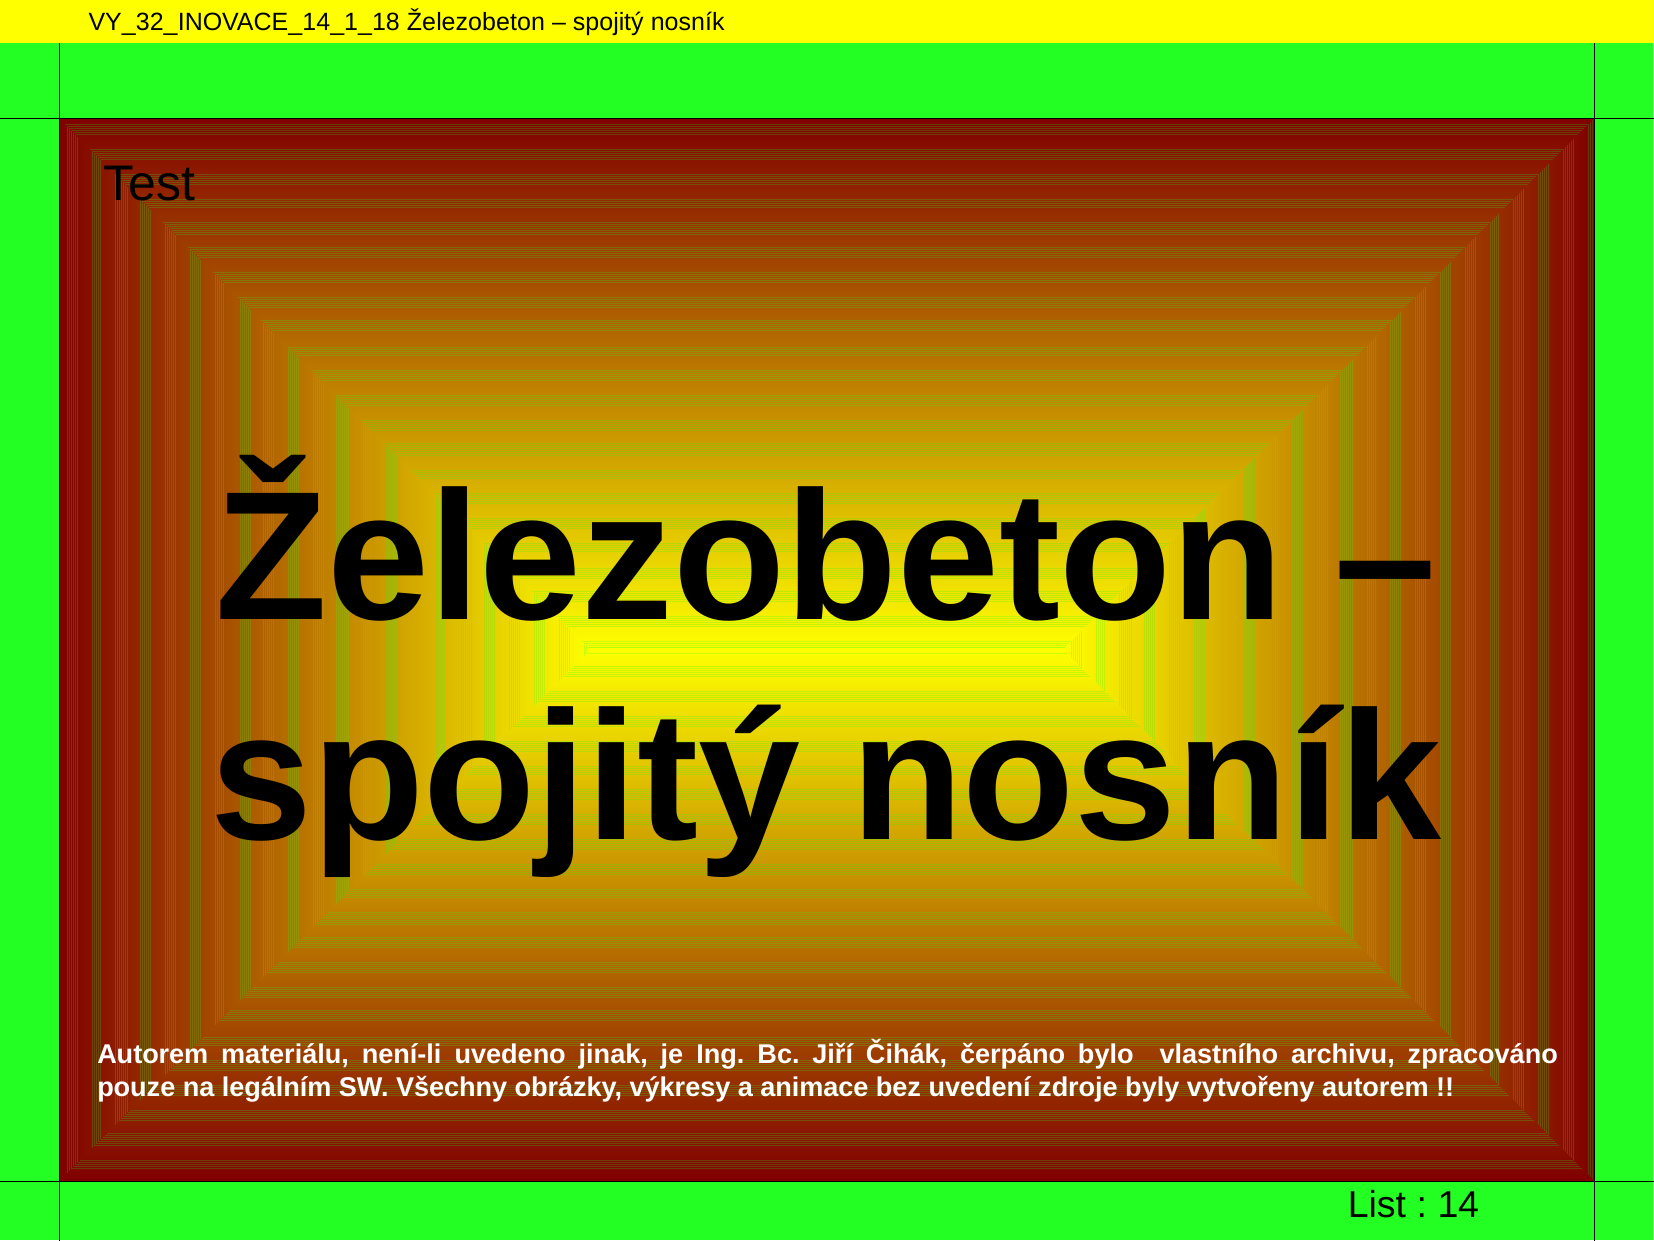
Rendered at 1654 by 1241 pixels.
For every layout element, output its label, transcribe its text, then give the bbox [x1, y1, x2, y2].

text_box List : <číslo> [1357, 1176, 1599, 1241]
text_box Autorem materiálu, není-li uvedeno jinak, je Ing. Bc. Jiří Čihák, čerpáno bylo vlastního archivu, zpracováno pouze na legálním SW. Všechny obrázky, výkresy a animace bez uvedení zdroje byly vytvořeny autorem !! [82, 1028, 1572, 1110]
text_box VY_32_INOVACE_14_1_18 Železobeton – spojitý nosník [0, 0, 1654, 43]
text_box Železobeton – spojitý nosník [60, 119, 1594, 1181]
text_box Test [88, 147, 945, 219]
